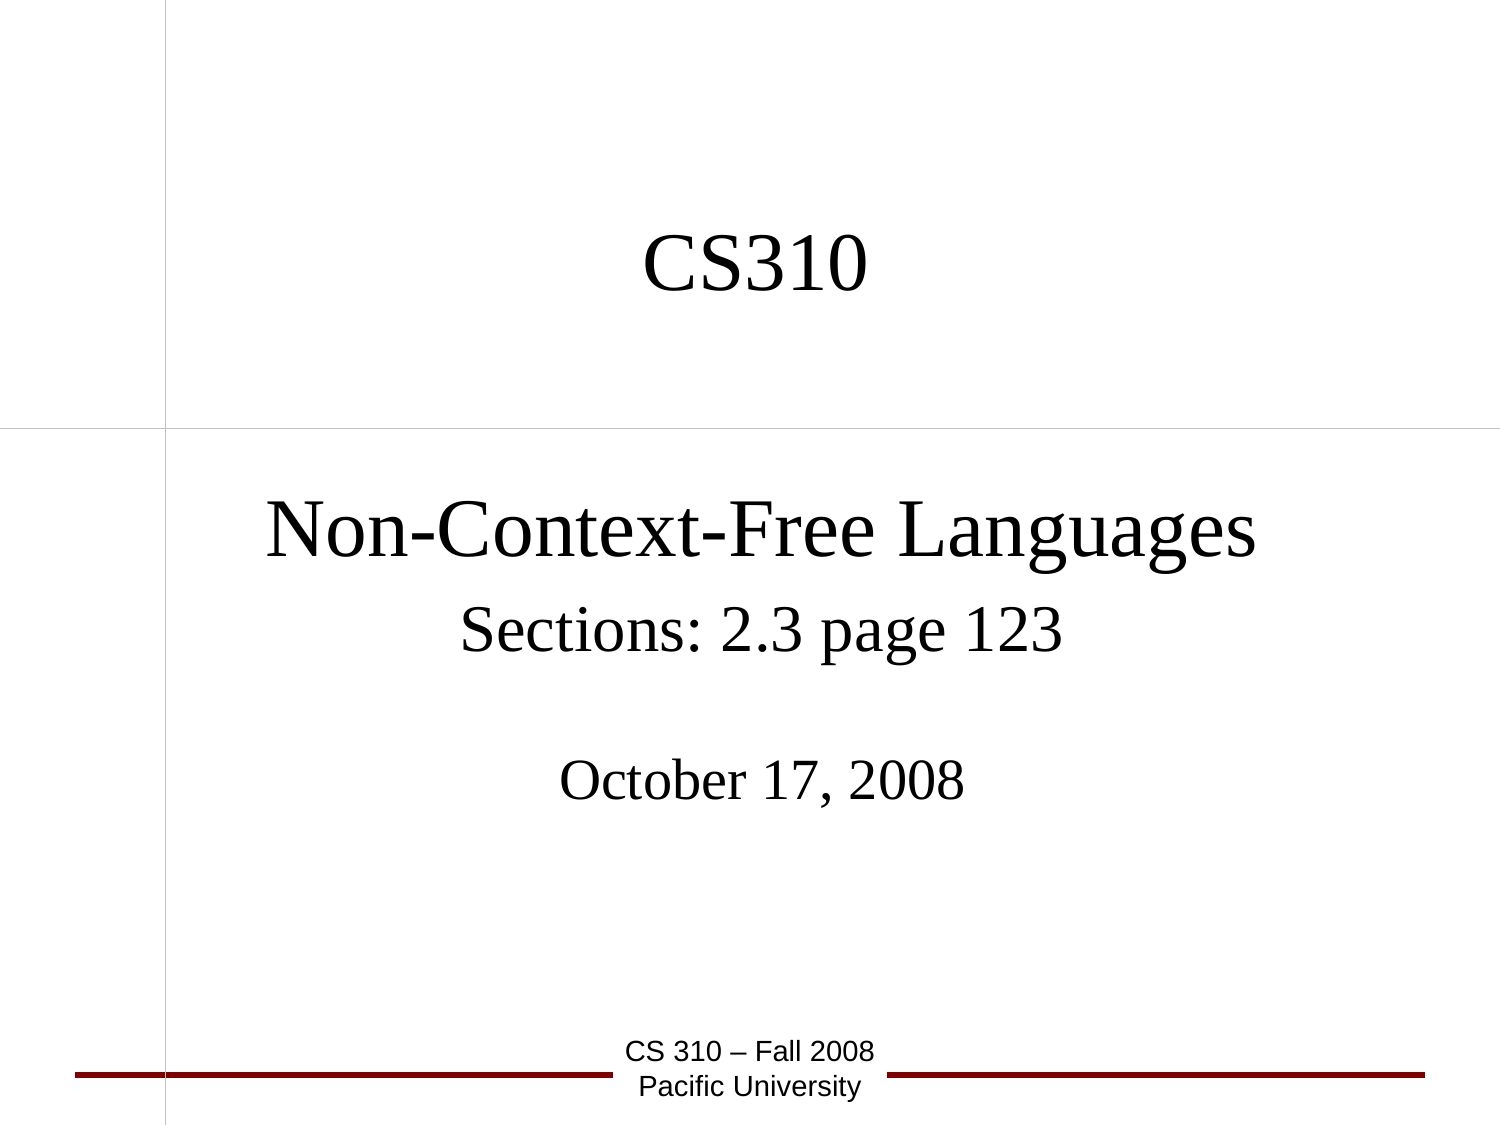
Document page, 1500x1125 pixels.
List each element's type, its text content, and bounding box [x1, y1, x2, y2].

subtitle Non-Context-Free Languages Sections: 2.3 page 123 October 17, 2008 [112, 474, 1413, 888]
title CS310 [125, 87, 1388, 438]
